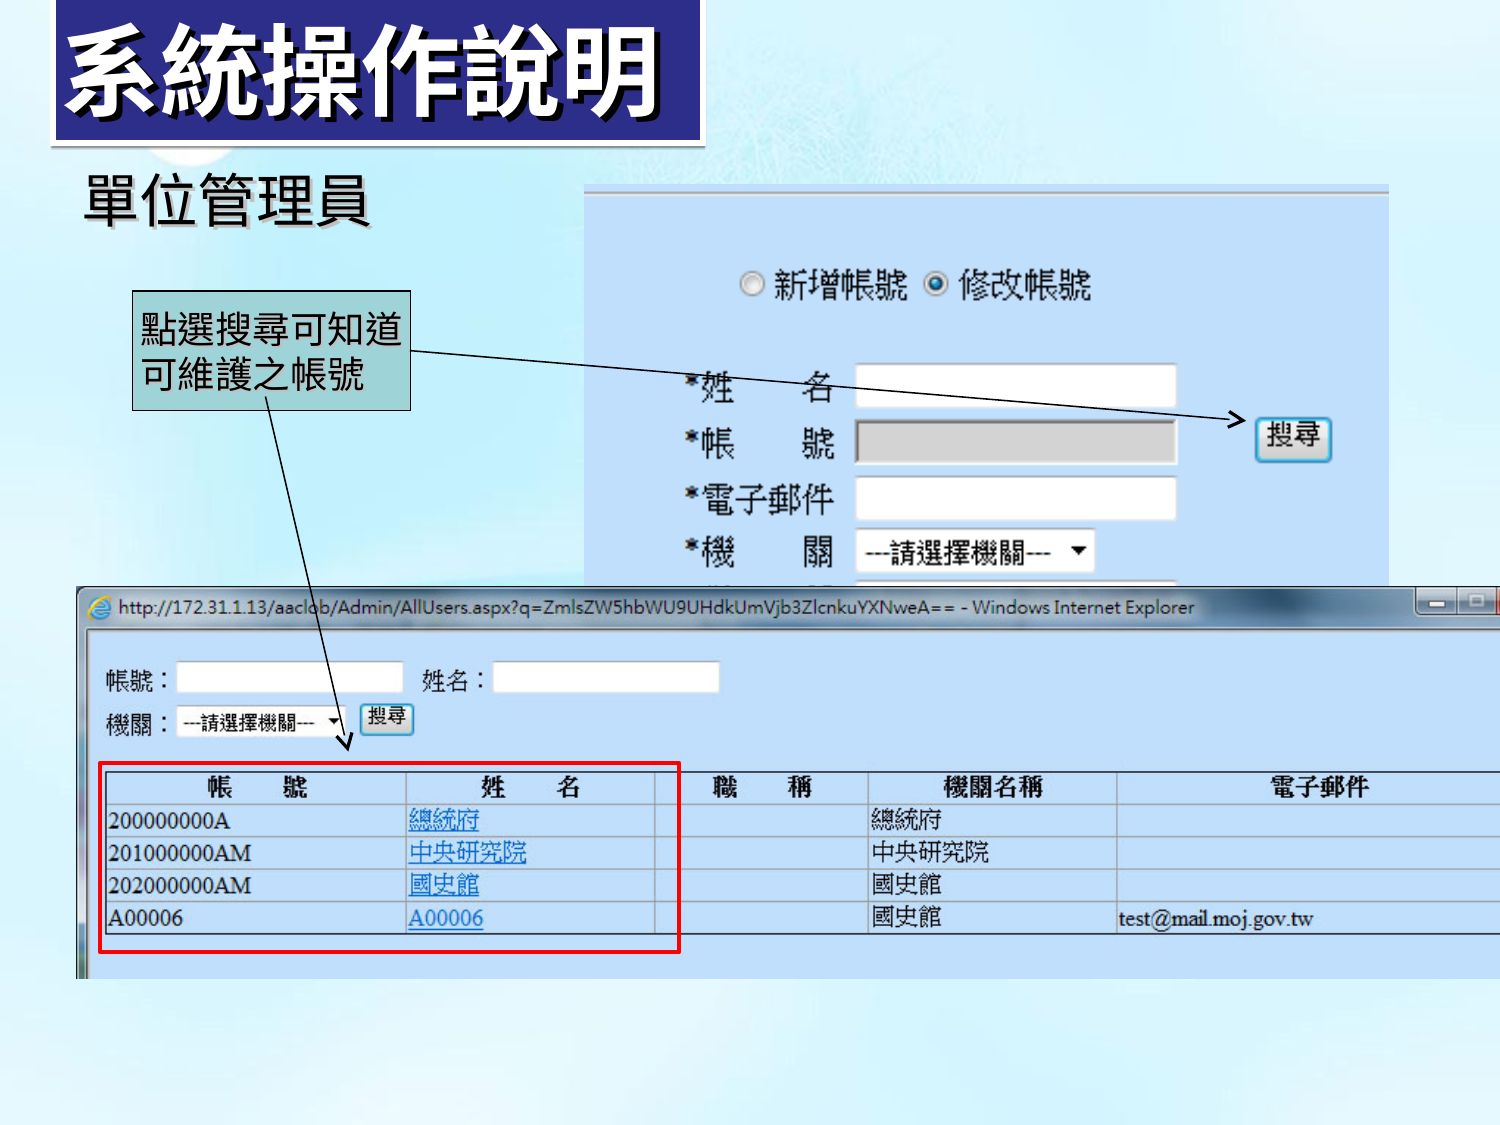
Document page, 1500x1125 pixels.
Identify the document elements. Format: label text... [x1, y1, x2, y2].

picture [0, 0, 1500, 1125]
text_box 點選搜尋可知道 可維護之帳號 [132, 290, 411, 411]
text_box 單位管理員 [73, 148, 381, 249]
title 系統操作說明 [53, 0, 703, 144]
